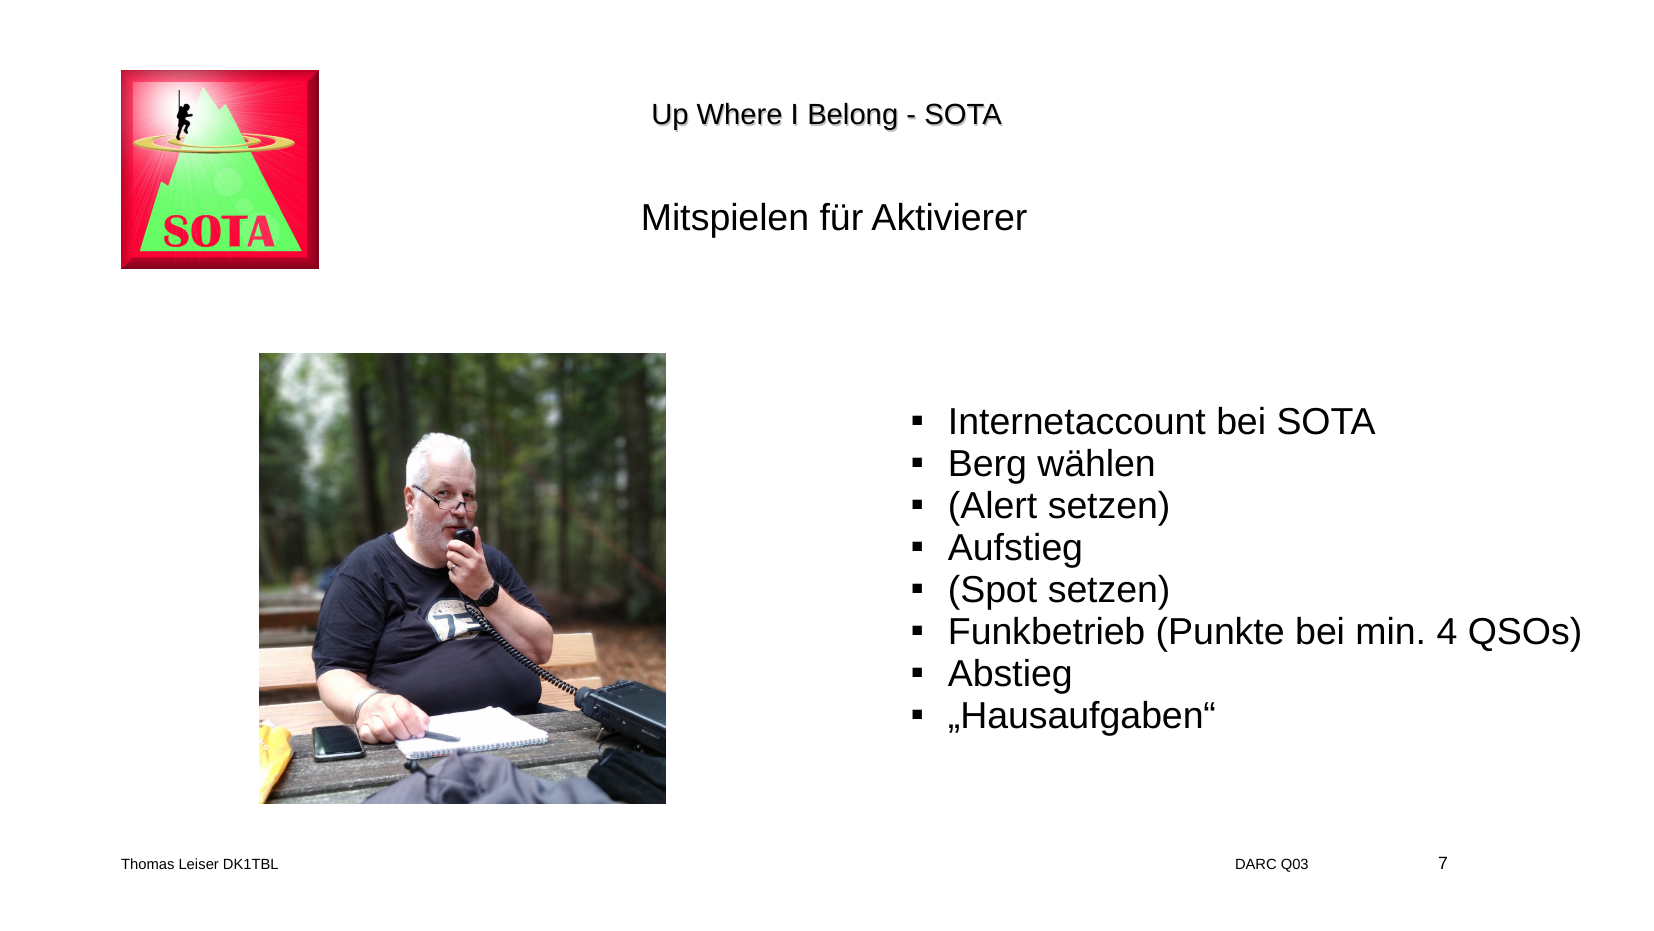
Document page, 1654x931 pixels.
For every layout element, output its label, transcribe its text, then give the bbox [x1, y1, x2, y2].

list Thomas Leiser DK1TBL DARC Q03 7 [70, 826, 1559, 895]
title Up Where I Belong - SOTA [82, 37, 1571, 193]
text_box Mitspielen für Aktivierer [625, 188, 1099, 260]
text_box Internetaccount bei SOTA Berg wählen (Alert setzen) Aufstieg (Spot setzen) Funkbetrieb (Punkte bei min. 4 QSOs) Abstieg „Hausaufgaben“ [897, 393, 1654, 745]
picture [259, 353, 666, 804]
picture [121, 70, 319, 269]
